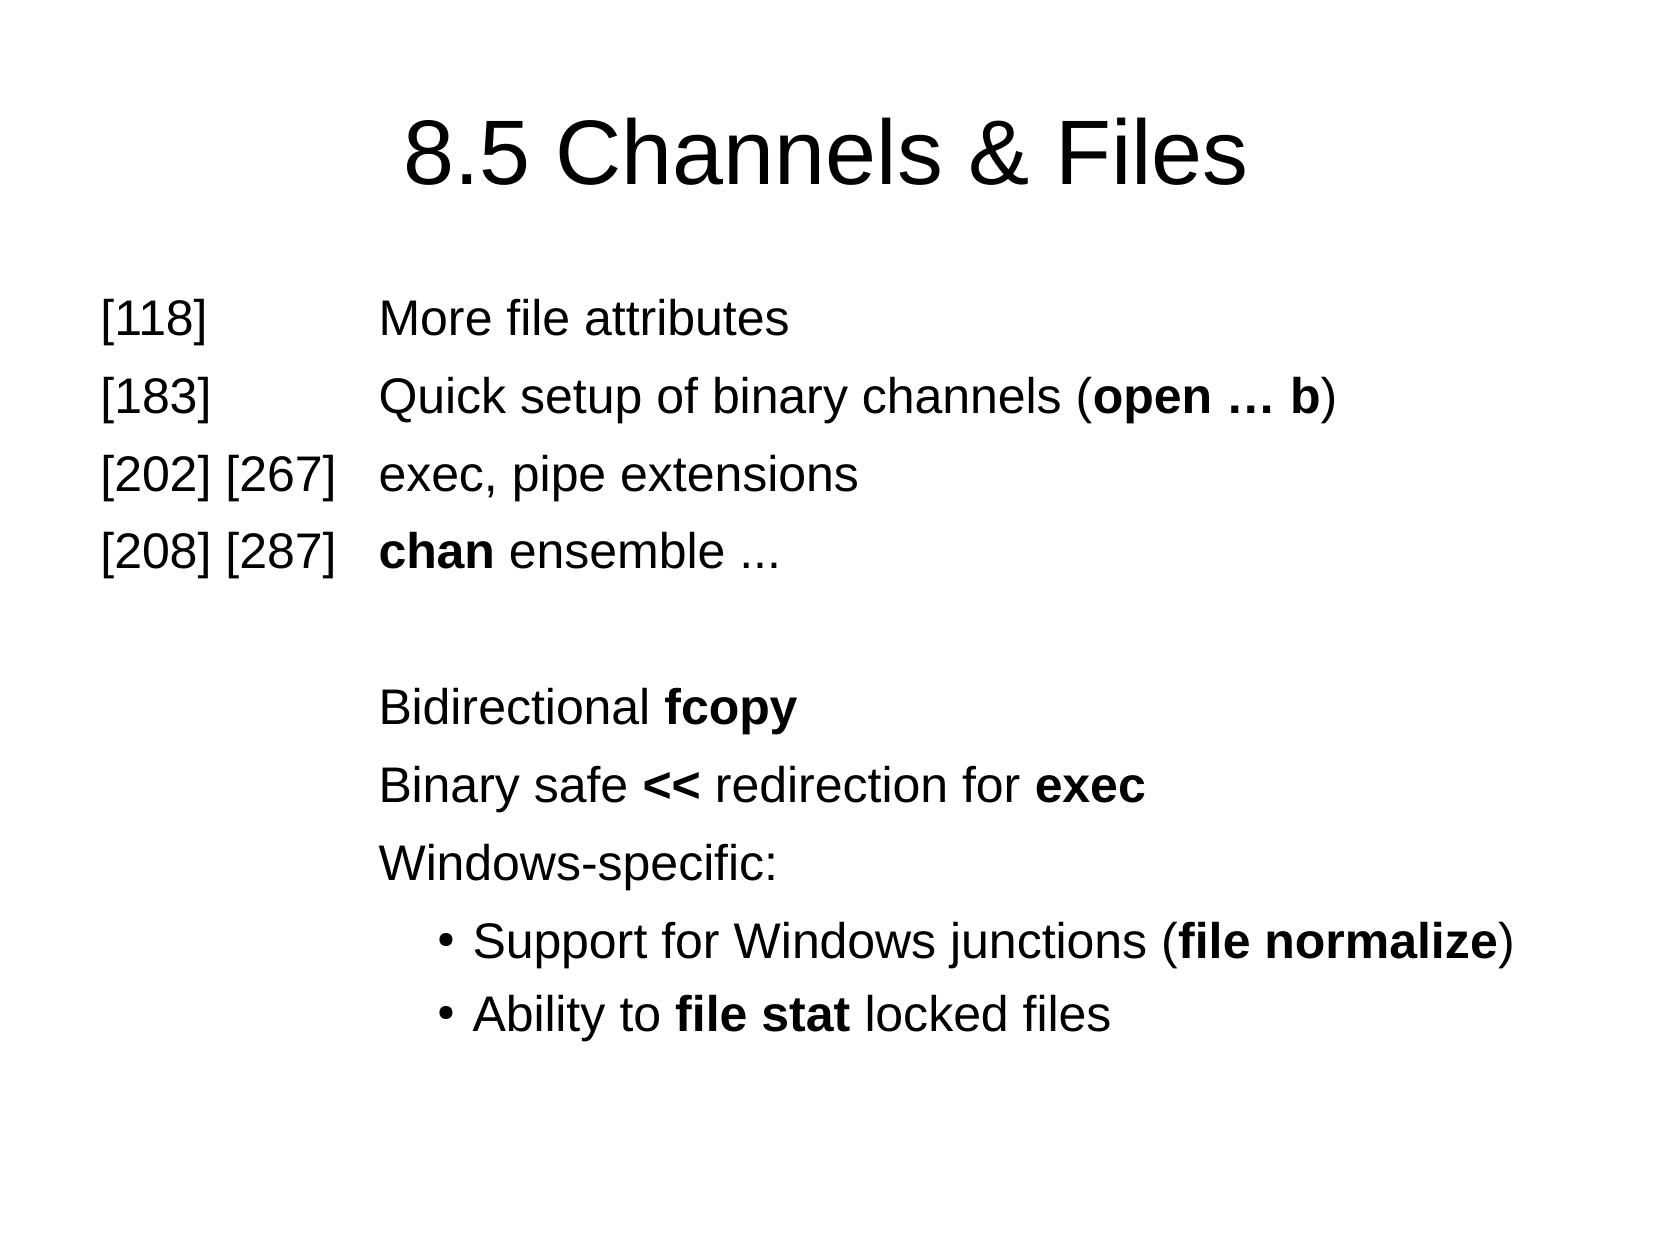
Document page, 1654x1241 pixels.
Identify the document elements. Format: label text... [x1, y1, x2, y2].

list [118] More file attributes [183] Quick setup of binary channels (open … b) [202] [267] exec, pipe extensions [208] [287] chan ensemble ... Bidirectional fcopy Binary safe << redirection for exec Windows-specific: Support for Windows junctions (file normalize) Ability to file stat locked files [82, 290, 1571, 1201]
title 8.5 Channels & Files [82, 56, 1571, 250]
